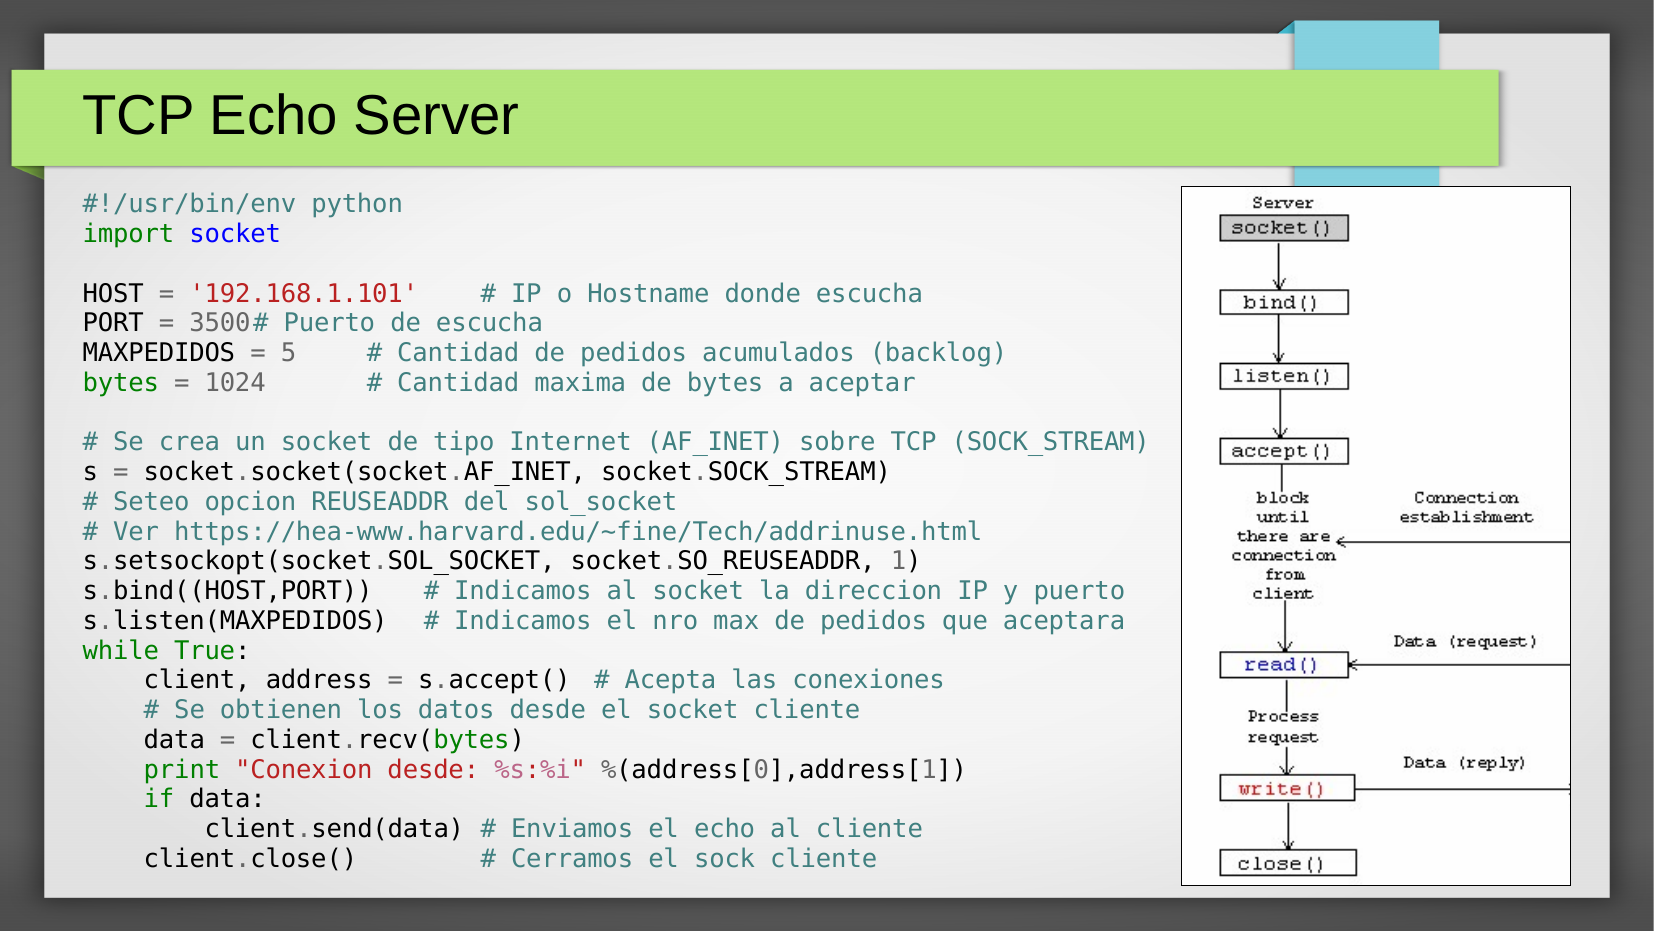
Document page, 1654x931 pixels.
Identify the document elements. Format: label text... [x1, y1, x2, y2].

picture [0, 0, 1654, 931]
list #!/usr/bin/env python import socket HOST = '192.168.1.101' # IP o Hostname donde escucha PORT = 3500 # Puerto de escucha MAXPEDIDOS = 5 # Cantidad de pedidos acumulados (backlog) bytes = 1024 # Cantidad maxima de bytes a aceptar # Se crea un socket de tipo Internet (AF_INET) sobre TCP (SOCK_STREAM) s = socket.socket(socket.AF_INET, socket.SOCK_STREAM) # Seteo opcion REUSEADDR del sol_socket # Ver https://hea-www.harvard.edu/~fine/Tech/addrinuse.html s.setsockopt(socket.SOL_SOCKET, socket.SO_REUSEADDR, 1) s.bind((HOST,PORT)) # Indicamos al socket la direccion IP y puerto s.listen(MAXPEDIDOS) # Indicamos el nro max de pedidos que aceptara while True: client, address = s.accept() # Acepta las conexiones # Se obtienen los datos desde el socket cliente data = client.recv(bytes) print "Conexion desde: %s:%i" %(address[0],address[1]) if data: client.send(data) # Enviamos el echo al cliente client.close() # Cerramos el sock cliente [82, 188, 1181, 886]
title TCP Echo Server [82, 70, 1264, 160]
